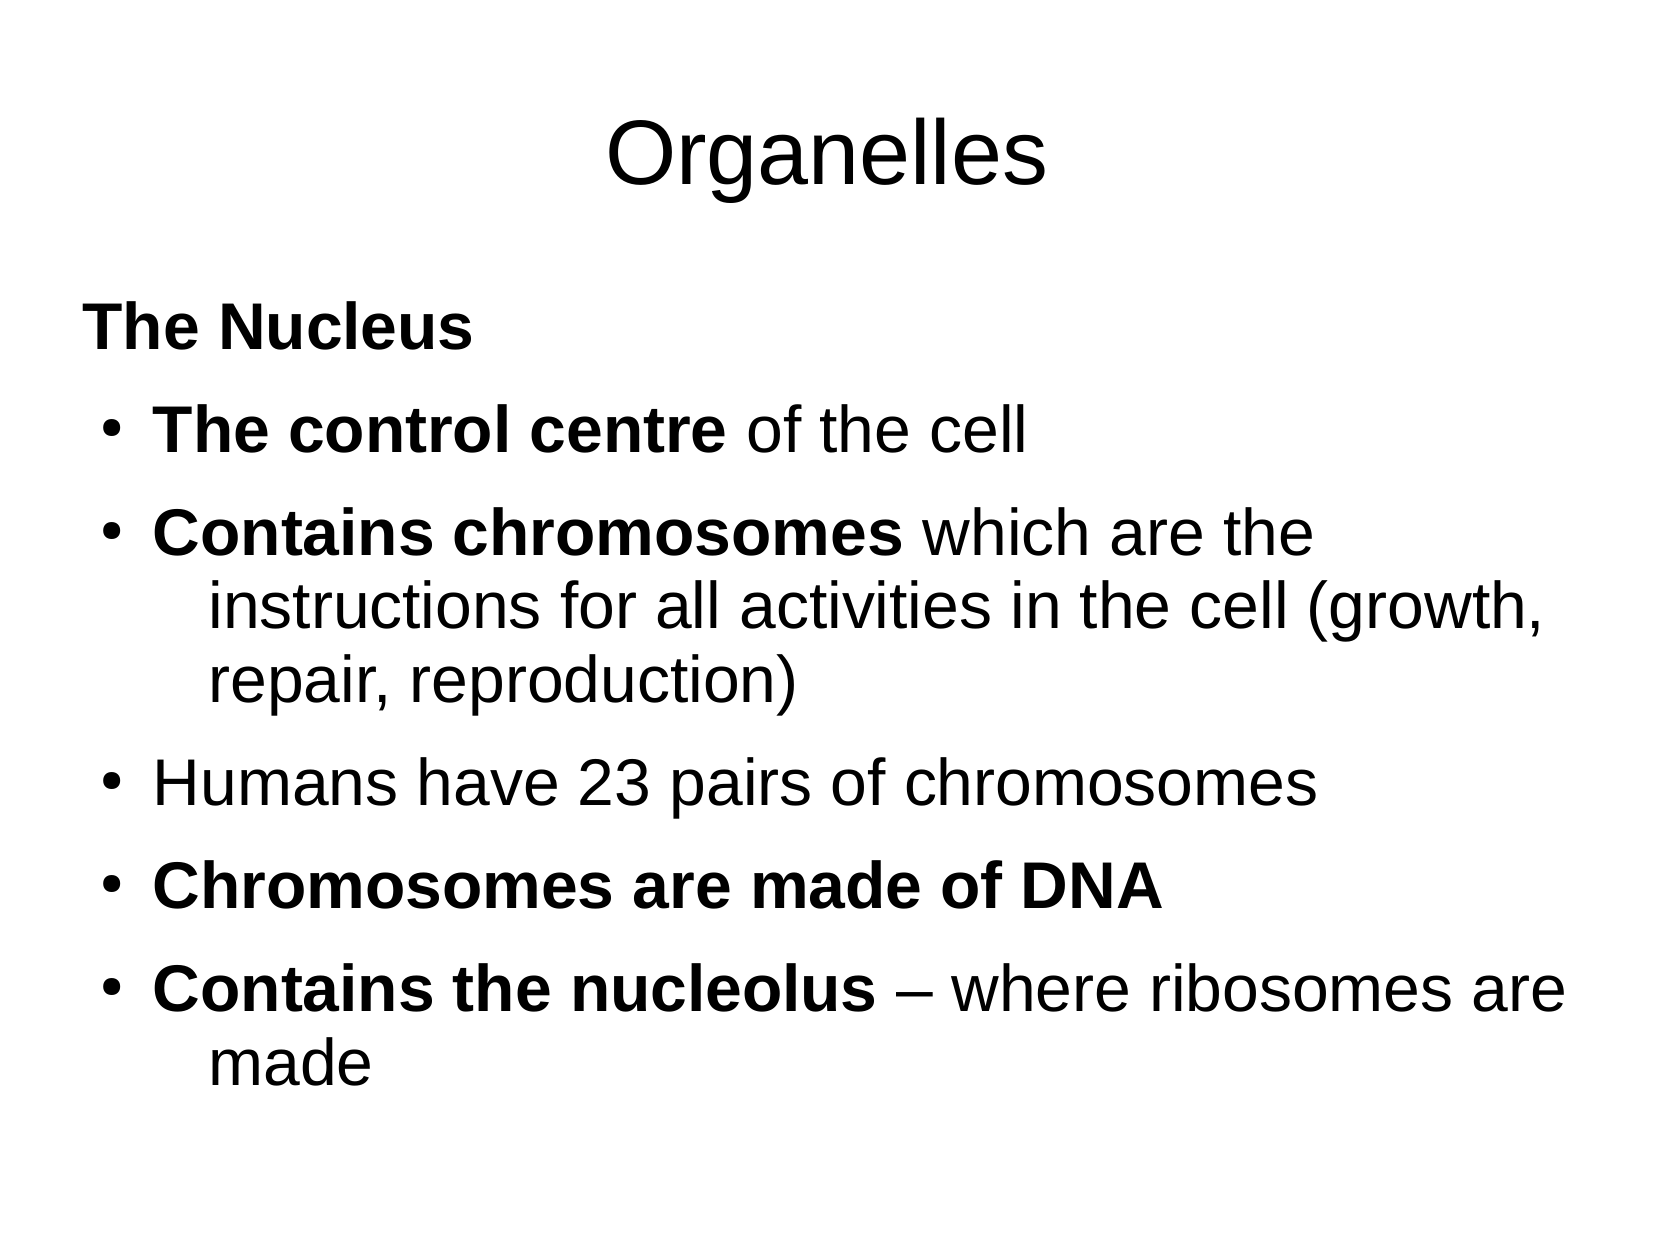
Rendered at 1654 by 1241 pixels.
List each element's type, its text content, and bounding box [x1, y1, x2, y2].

list The Nucleus The control centre of the cell Contains chromosomes which are the instructions for all activities in the cell (growth, repair, reproduction) Humans have 23 pairs of chromosomes Chromosomes are made of DNA Contains the nucleolus – where ribosomes are made [82, 289, 1571, 1106]
title Organelles [82, 57, 1571, 250]
